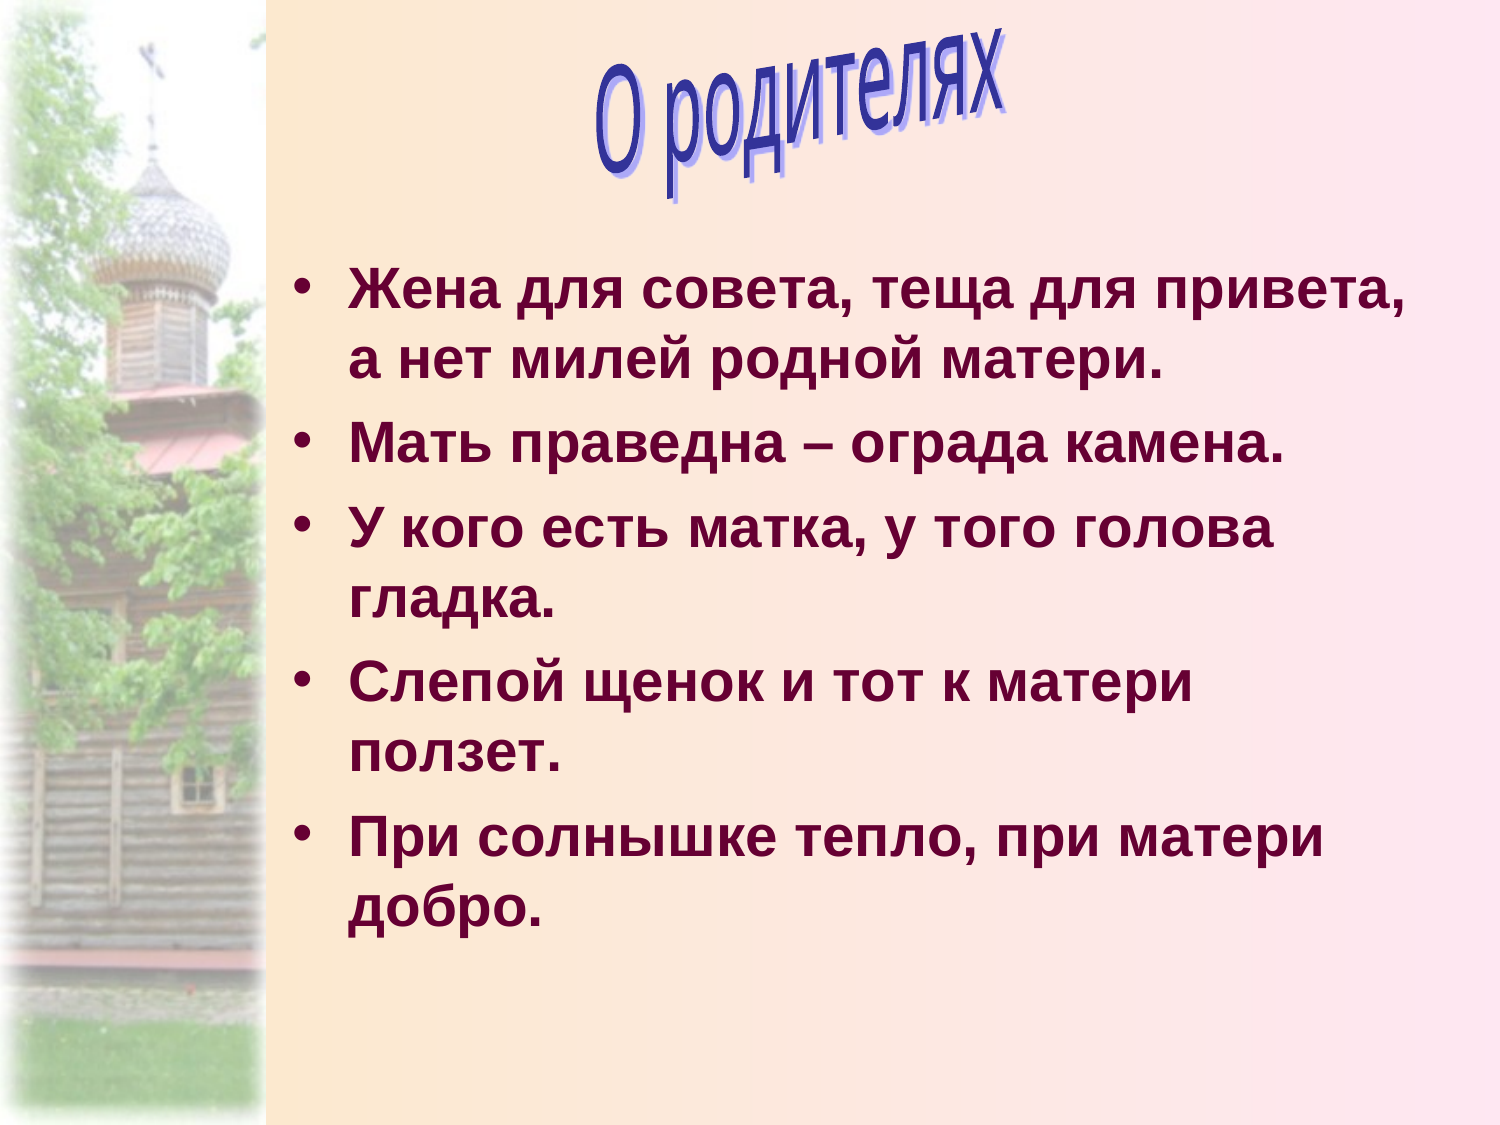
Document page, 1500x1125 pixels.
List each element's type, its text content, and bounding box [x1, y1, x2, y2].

text_box О родителях [667, 79, 699, 200]
text_box О родителях [743, 65, 781, 179]
text_box О родителях [706, 72, 740, 156]
text_box О родителях [825, 52, 855, 136]
text_box Жена для совета, теща для привета, а нет милей родной матери. Мать праведна – ограда камена. У кого есть матка, у того голова гладка. Слепой щенок и тот к матери ползет. При солнышке тепло, при матери добро. [277, 242, 1436, 1016]
picture [0, 0, 266, 1125]
text_box О родителях [969, 28, 1003, 114]
text_box О родителях [858, 47, 890, 131]
text_box О родителях [596, 63, 641, 174]
text_box О родителях [893, 40, 926, 127]
text_box О родителях [932, 34, 963, 120]
text_box О родителях [787, 58, 819, 144]
